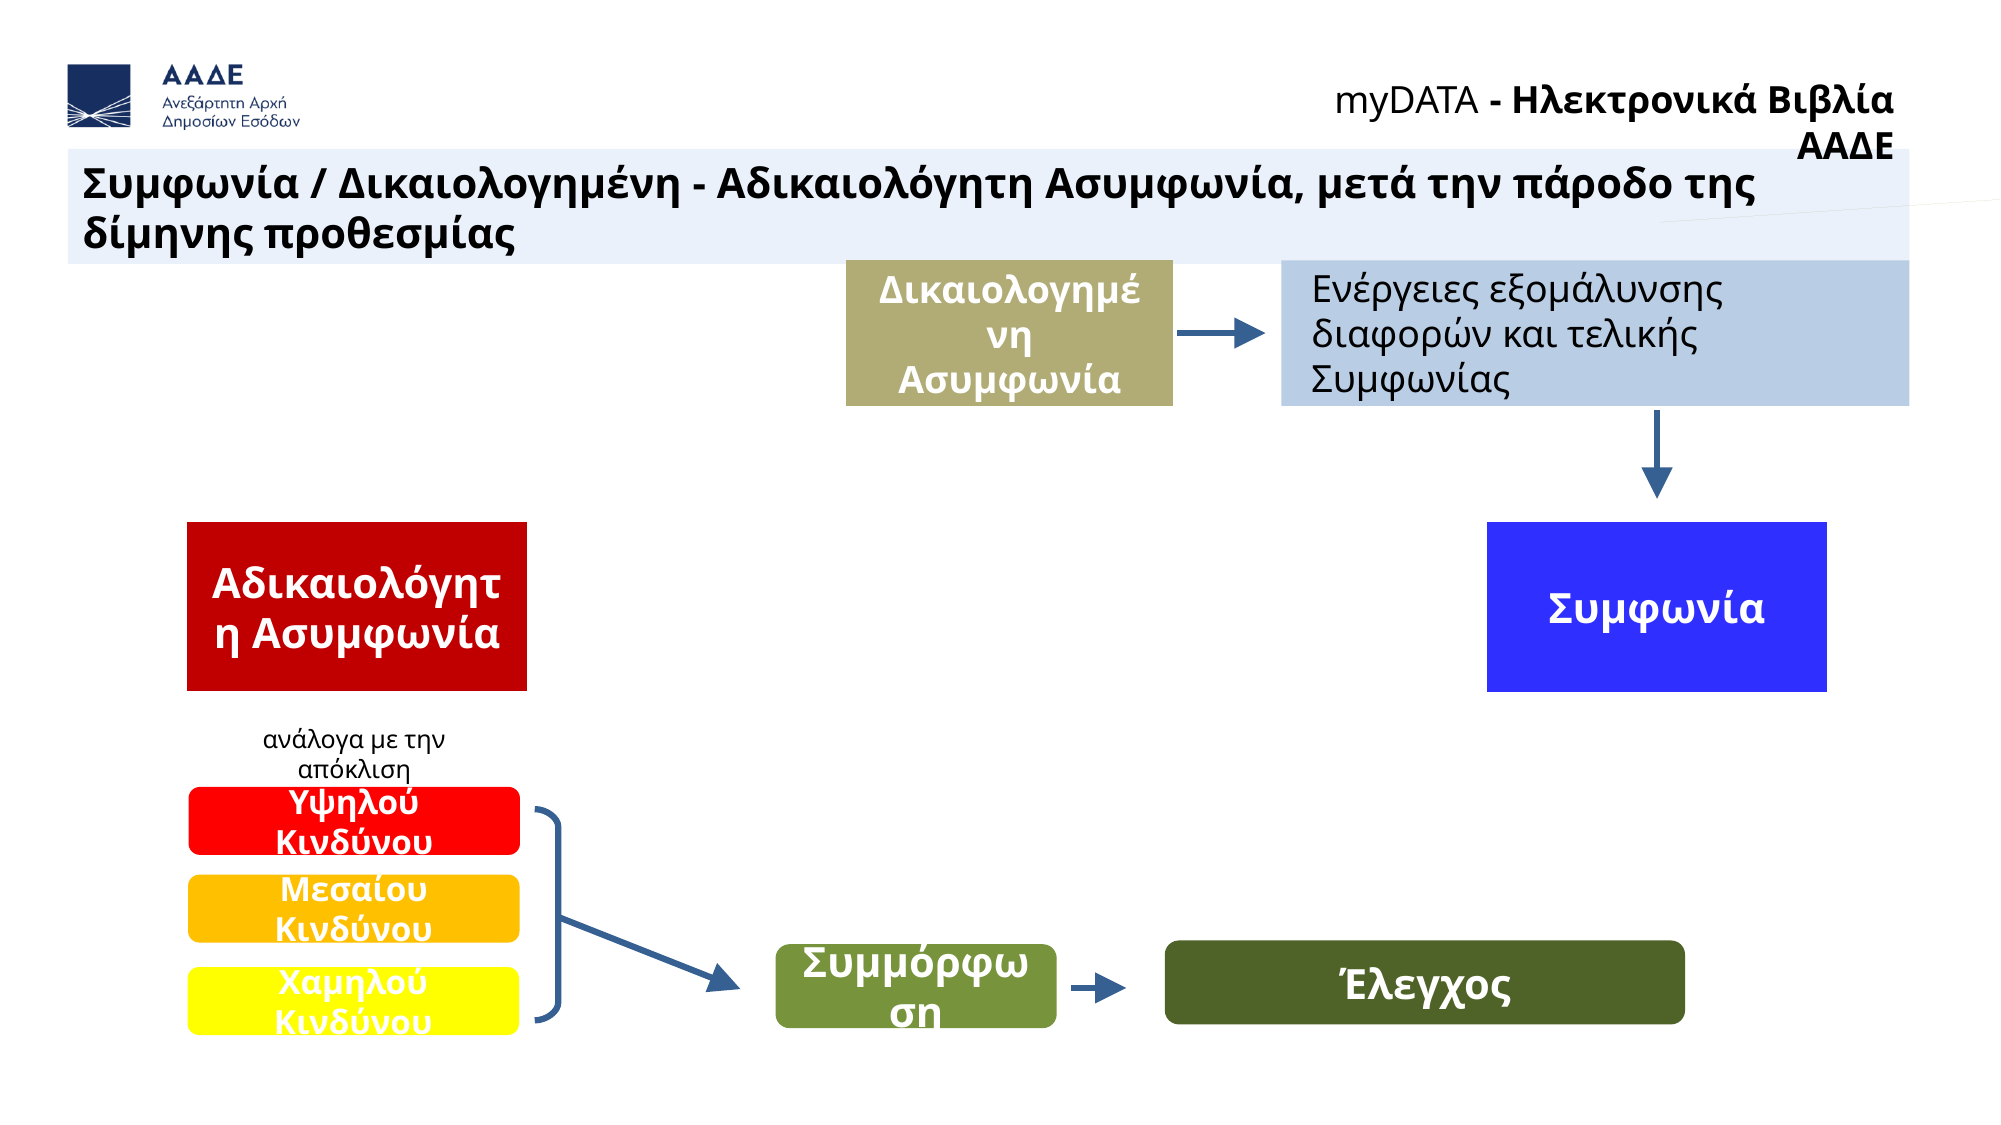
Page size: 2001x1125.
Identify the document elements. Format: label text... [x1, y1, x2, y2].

text_box Υψηλού Κινδύνου [188, 786, 520, 855]
text_box myDATA - Ηλεκτρονικά Βιβλία ΑΑΔΕ [1271, 64, 1910, 175]
text_box Συμμόρφωση [775, 960, 1057, 1029]
chart [557, 407, 1549, 960]
text_box Έλεγχος [1164, 940, 1686, 1025]
text_box Συμφωνία / Δικαιολογημένη - Αδικαιολόγητη Ασυμφωνία, μετά την πάροδο της δίμηνης προθεσμίας [67, 148, 1910, 264]
text_box Ενέργειες εξομάλυνσης διαφορών και τελικής Συμφωνίας [1281, 260, 1910, 406]
picture [67, 64, 304, 130]
text_box Δικαιολογημένη Ασυμφωνία [846, 260, 1173, 406]
text_box Μεσαίου Κινδύνου [188, 874, 520, 943]
text_box ανάλογα με την απόκλιση [189, 715, 520, 791]
text_box Αδικαιολόγητη Ασυμφωνία [187, 522, 527, 691]
text_box Συμφωνία [1549, 522, 1827, 692]
text_box Συμμόρφωση [1001, 960, 1021, 972]
text_box Χαμηλού Κινδύνου [187, 967, 520, 1036]
